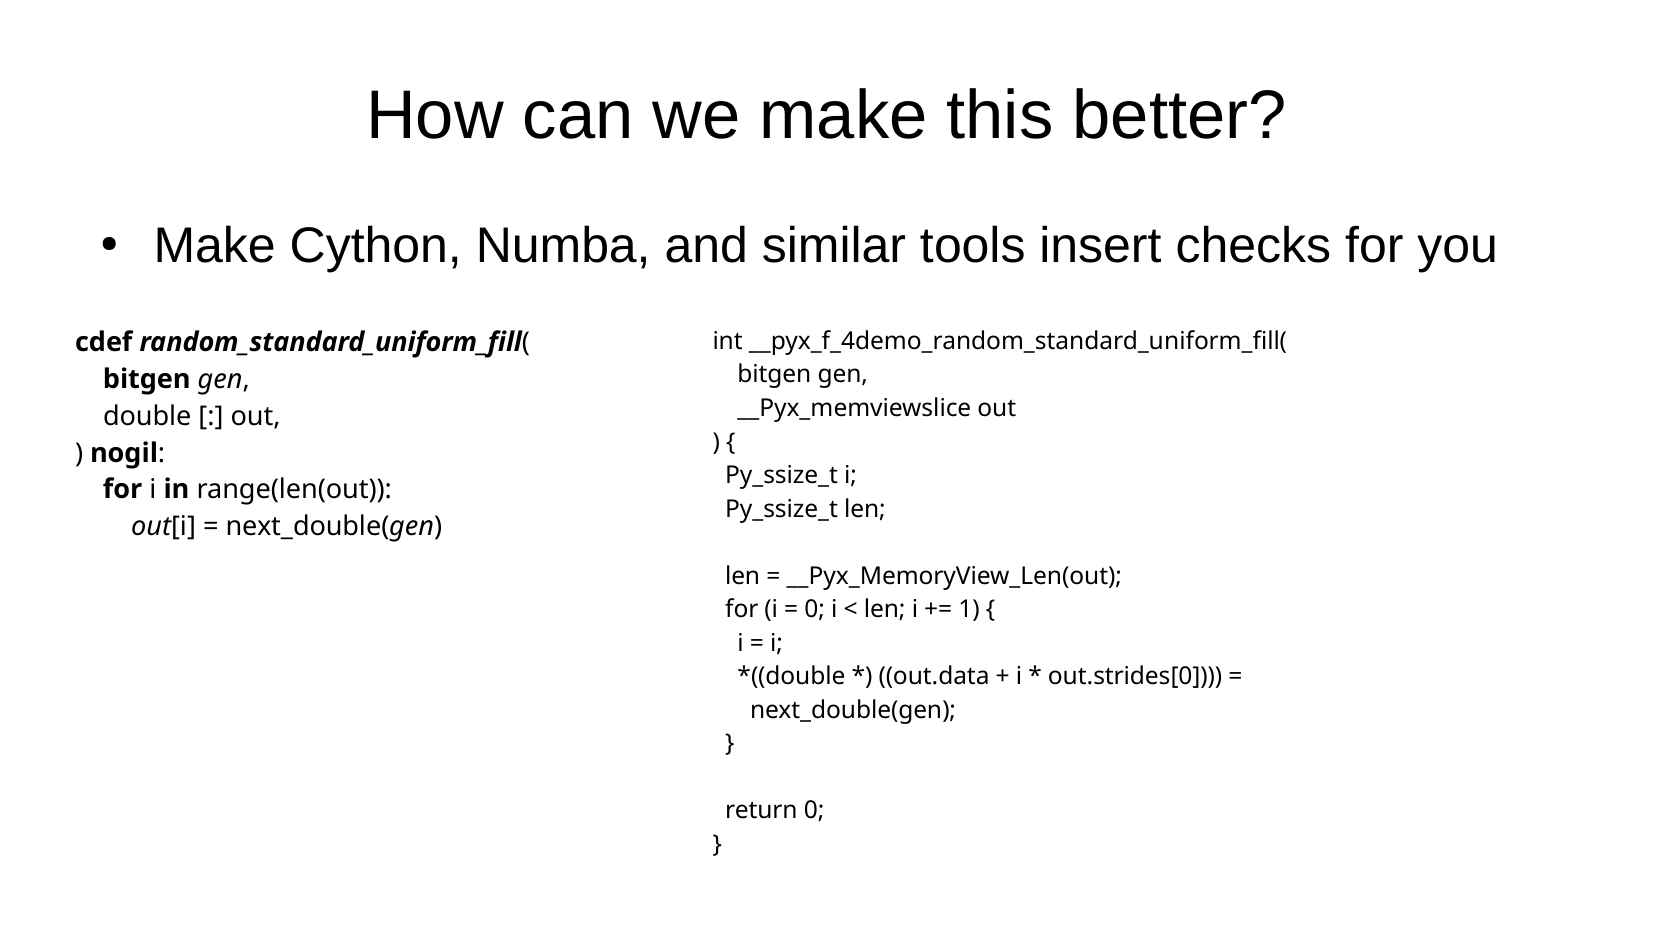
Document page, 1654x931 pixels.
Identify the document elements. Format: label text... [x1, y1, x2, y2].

title How can we make this better? [82, 37, 1571, 193]
list int __pyx_f_4demo_random_standard_uniform_fill( bitgen gen, __Pyx_memviewslice out ) { Py_ssize_t i; Py_ssize_t len; len = __Pyx_MemoryView_Len(out); for (i = 0; i < len; i += 1) { i = i; *((double *) ((out.data + i * out.strides[0]))) = next_double(gen); } return 0; } [712, 323, 1654, 863]
list Make Cython, Numba, and similar tools insert checks for you [82, 217, 1571, 301]
list cdef random_standard_uniform_fill( bitgen gen, double [:] out, ) nogil: for i in range(len(out)): out[i] = next_double(gen) [75, 323, 712, 863]
